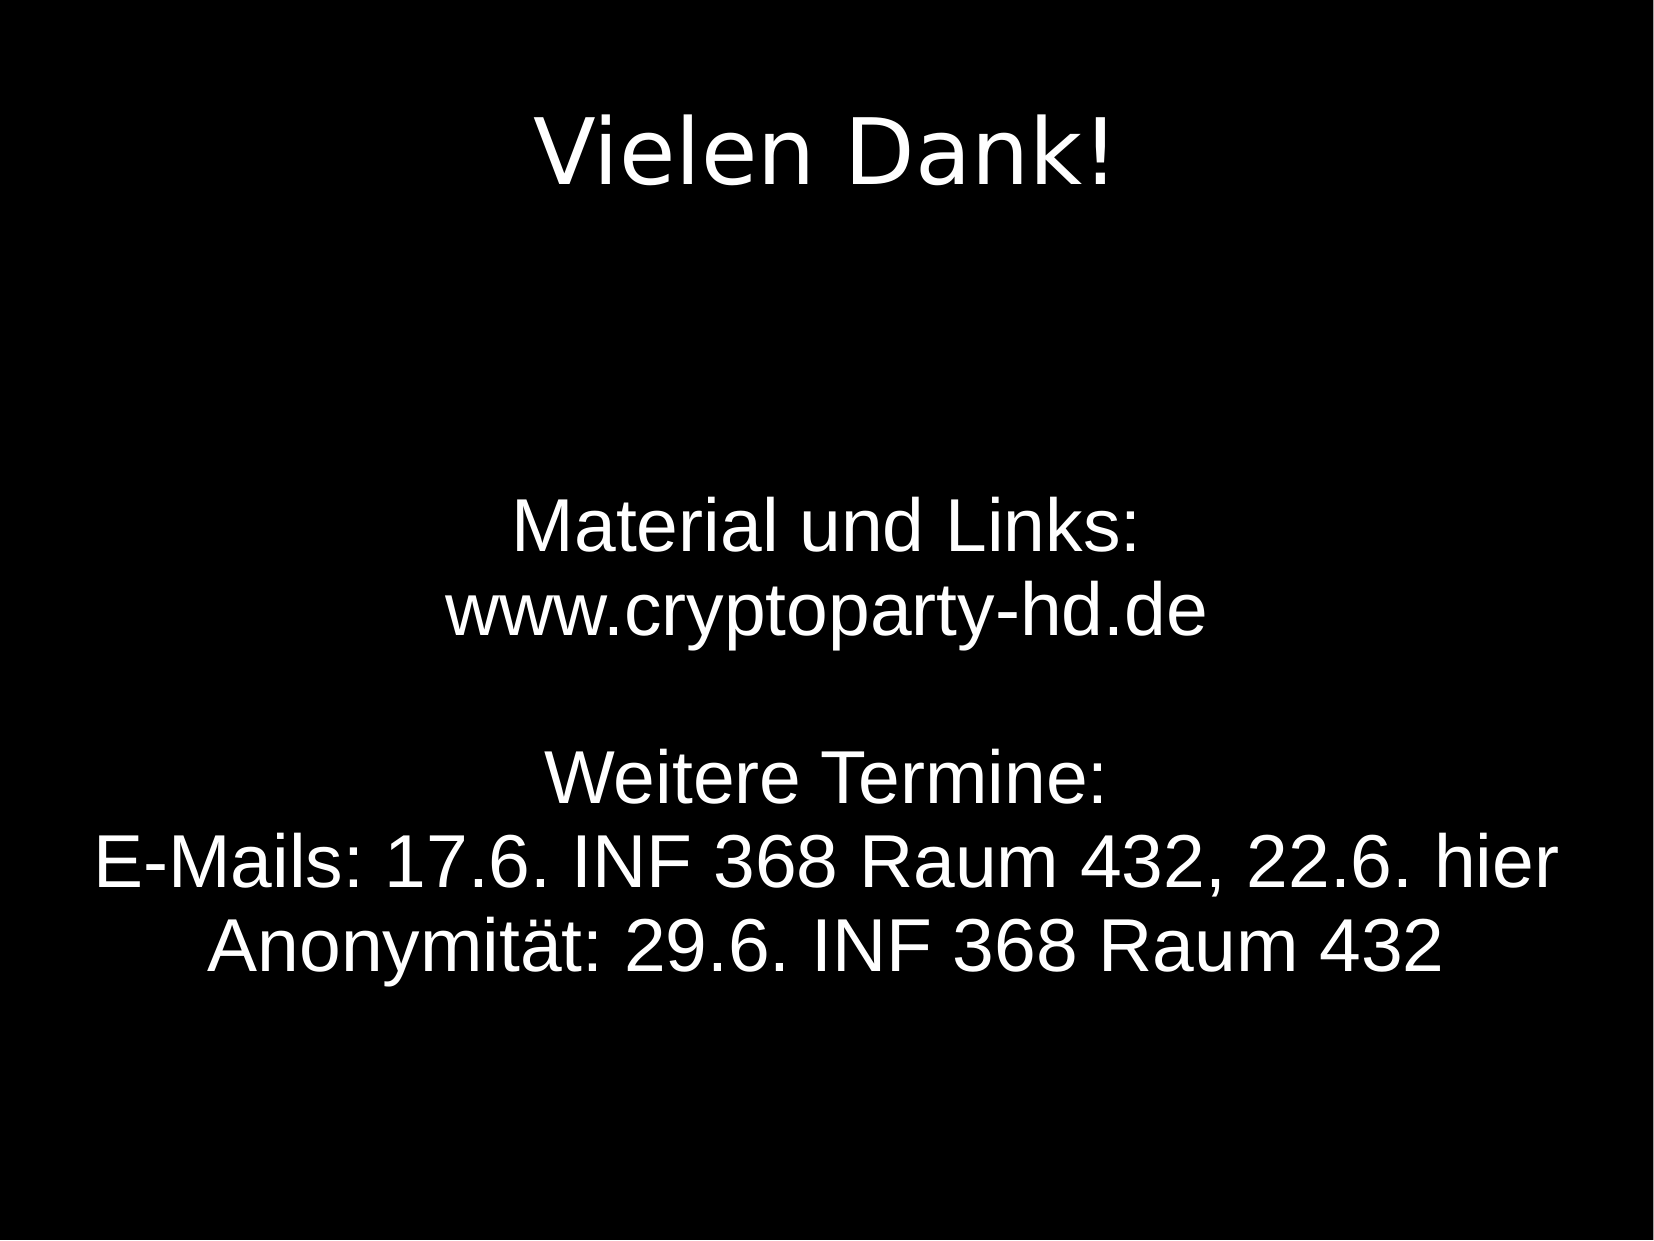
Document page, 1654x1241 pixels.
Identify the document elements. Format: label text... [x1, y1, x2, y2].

subtitle Material und Links: www.cryptoparty-hd.de Weitere Termine: E-Mails: 17.6. INF 368 Raum 432, 22.6. hier Anonymität: 29.6. INF 368 Raum 432 [82, 290, 1571, 1182]
title Vielen Dank! [82, 49, 1571, 257]
